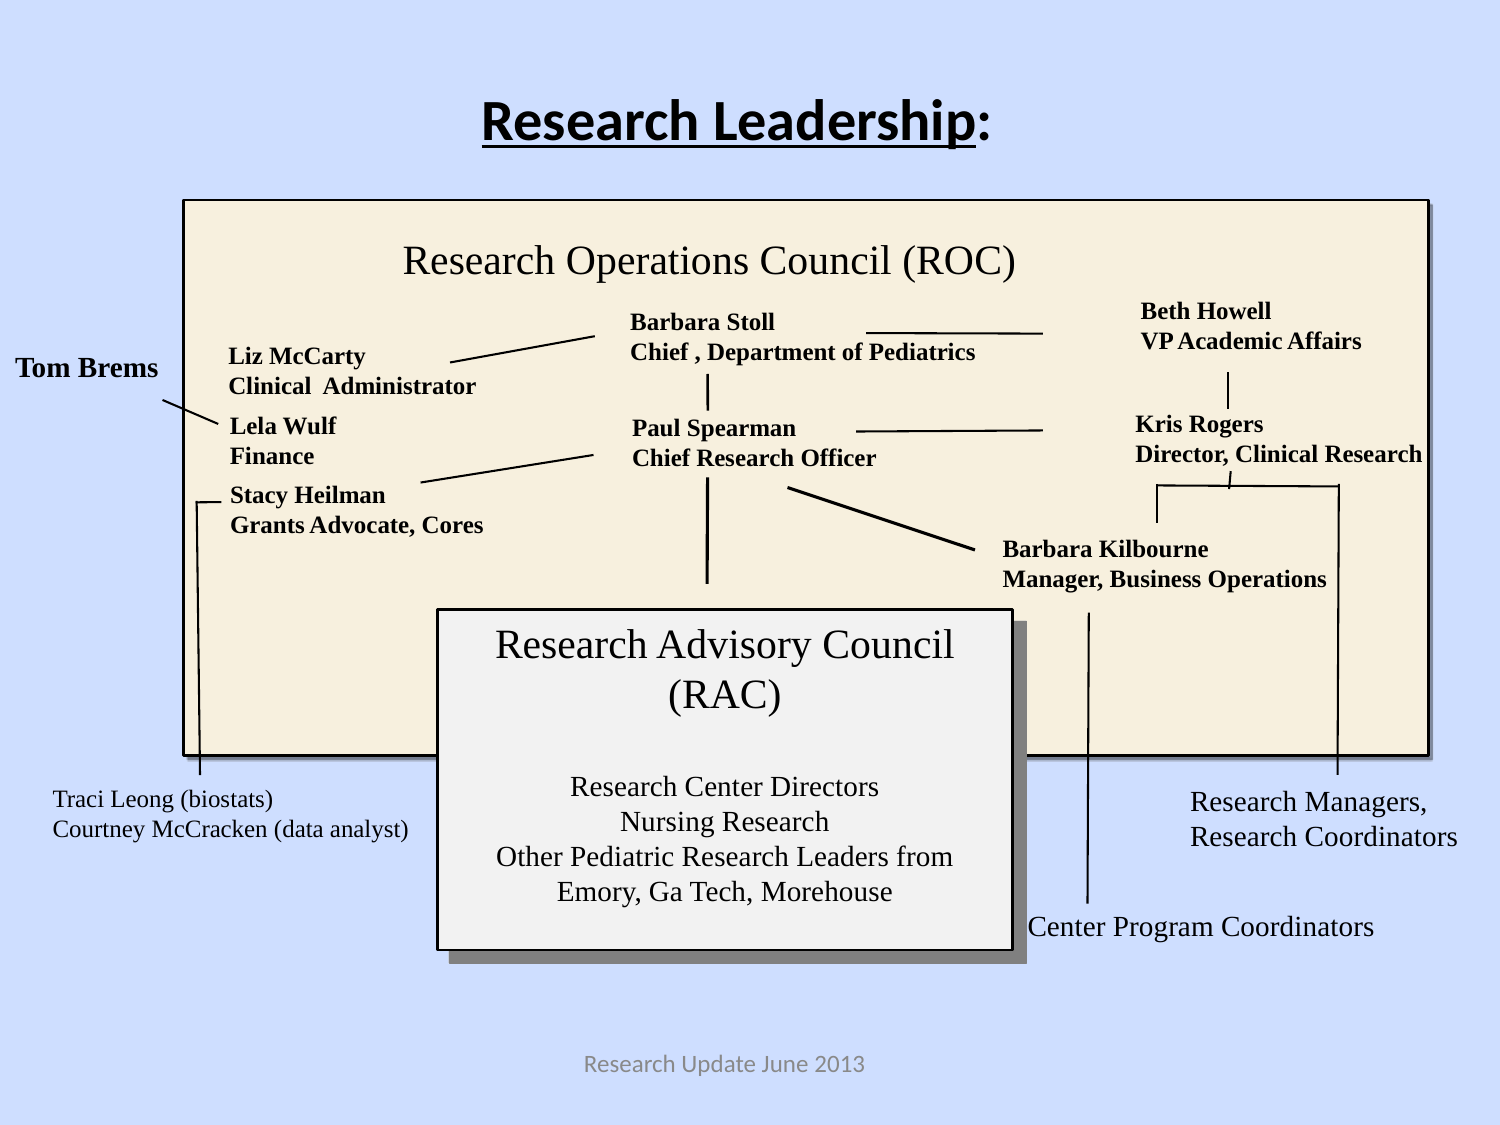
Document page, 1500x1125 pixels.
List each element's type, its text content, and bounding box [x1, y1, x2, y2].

text_box Liz McCarty Clinical Administrator [213, 332, 495, 408]
text_box [183, 200, 1428, 755]
text_box Research Advisory Council (RAC) Research Center Directors Nursing Research Other Pediatric Research Leaders from Emory, Ga Tech, Morehouse [437, 610, 1013, 950]
text_box Tom Brems [0, 340, 175, 392]
text_box Kris Rogers Director, Clinical Research [1120, 399, 1442, 476]
text_box Barbara Kilbourne Manager, Business Operations [987, 525, 1337, 601]
text_box Stacy Heilman Grants Advocate, Cores [215, 470, 503, 547]
text_box Barbara Stoll Chief , Department of Pediatrics [615, 297, 996, 374]
text_box Research Operations Council (ROC) [387, 224, 1036, 291]
text_box Paul Spearman Chief Research Officer [617, 403, 895, 480]
text_box Research Update June 2013 [487, 1037, 963, 1088]
text_box Research Managers, Research Coordinators [1175, 774, 1475, 861]
text_box Research Leadership: [37, 75, 1450, 188]
text_box Center Program Coordinators [1012, 900, 1392, 951]
text_box Lela Wulf Finance [214, 408, 354, 478]
text_box [183, 411, 215, 755]
text_box Traci Leong (biostats) Courtney McCracken (data analyst) [37, 774, 437, 851]
text_box [1231, 476, 1428, 755]
text_box Beth Howell VP Academic Affairs [1125, 286, 1381, 398]
